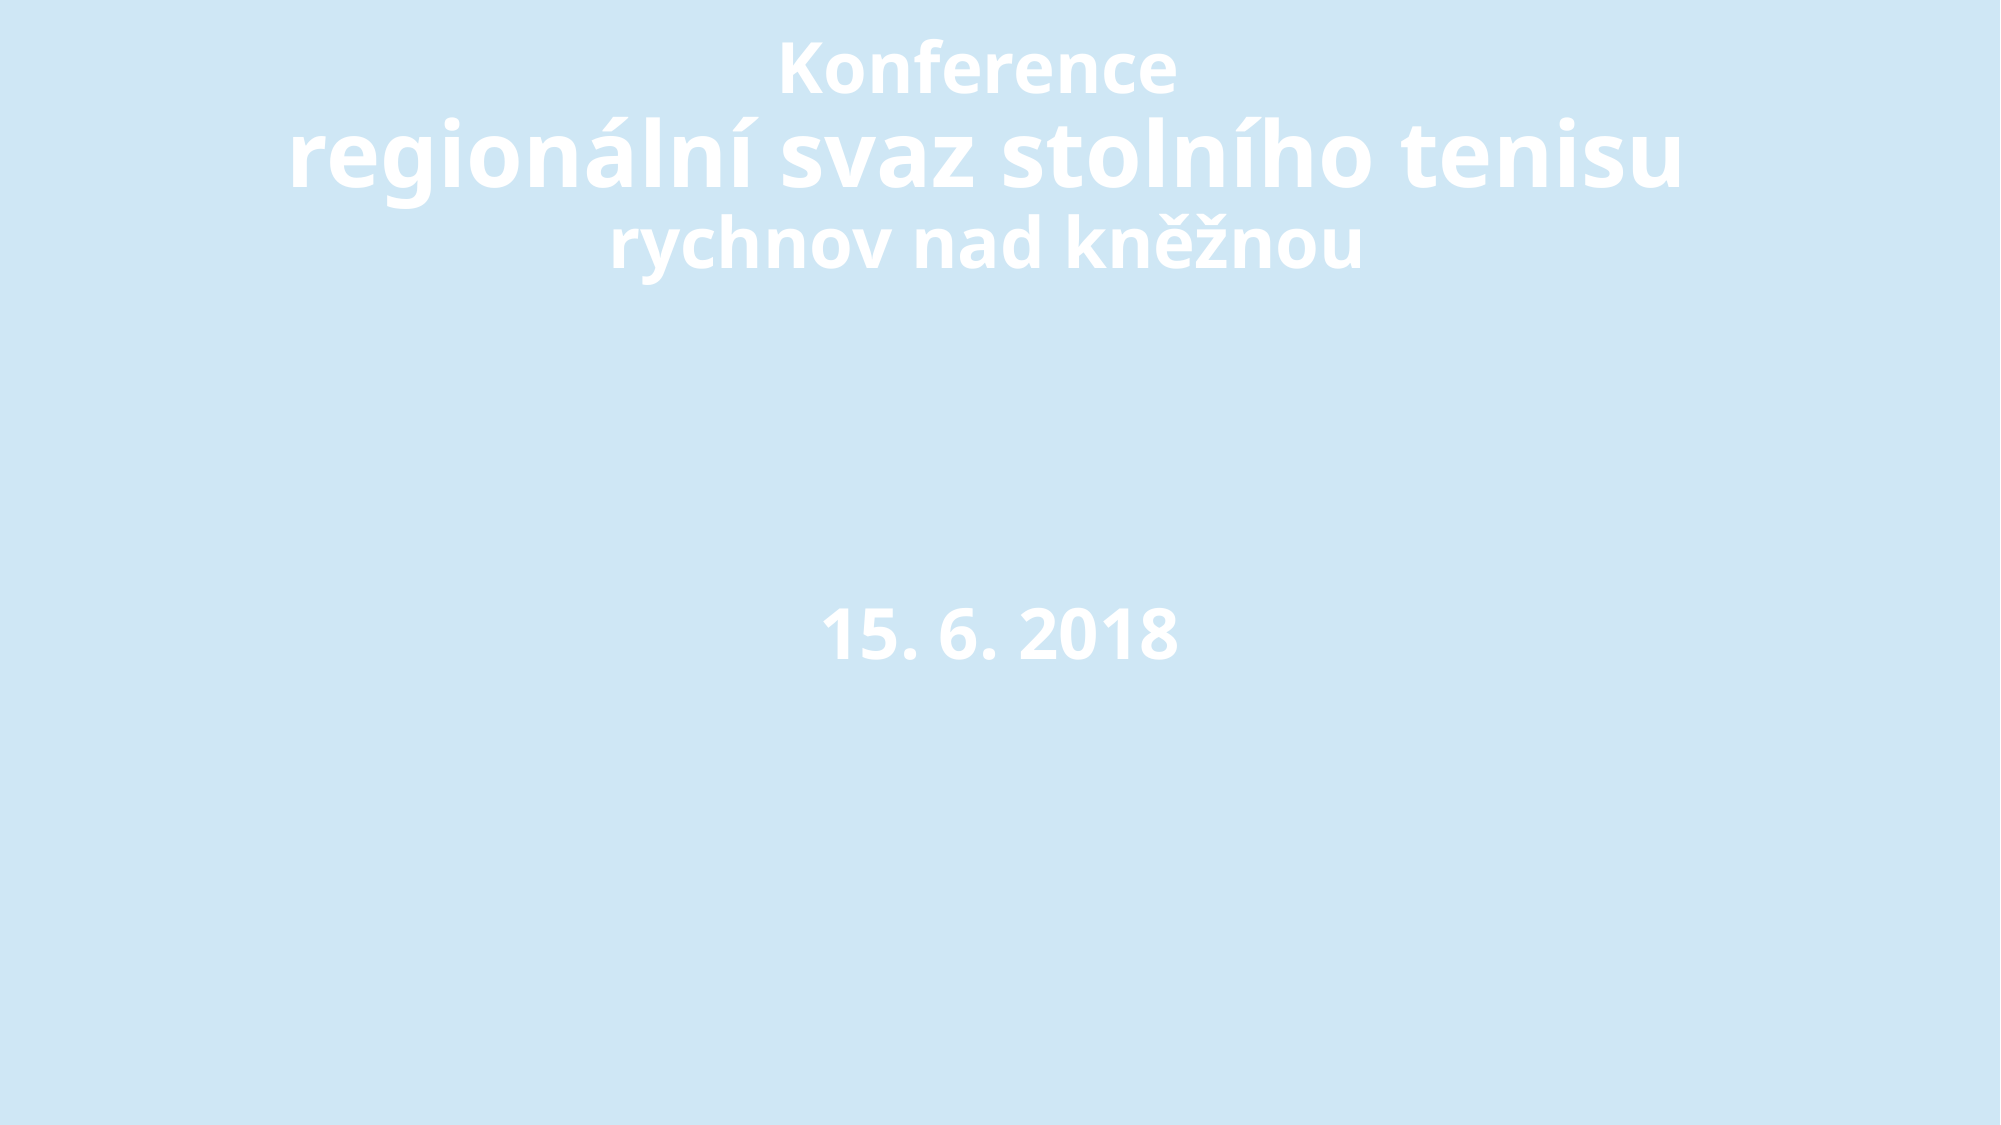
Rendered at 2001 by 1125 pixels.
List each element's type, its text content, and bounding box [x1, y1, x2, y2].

subtitle 15. 6. 2018 [261, 590, 1739, 863]
title Konference regionální svaz stolního tenisu rychnov nad kněžnou [0, 24, 1975, 576]
